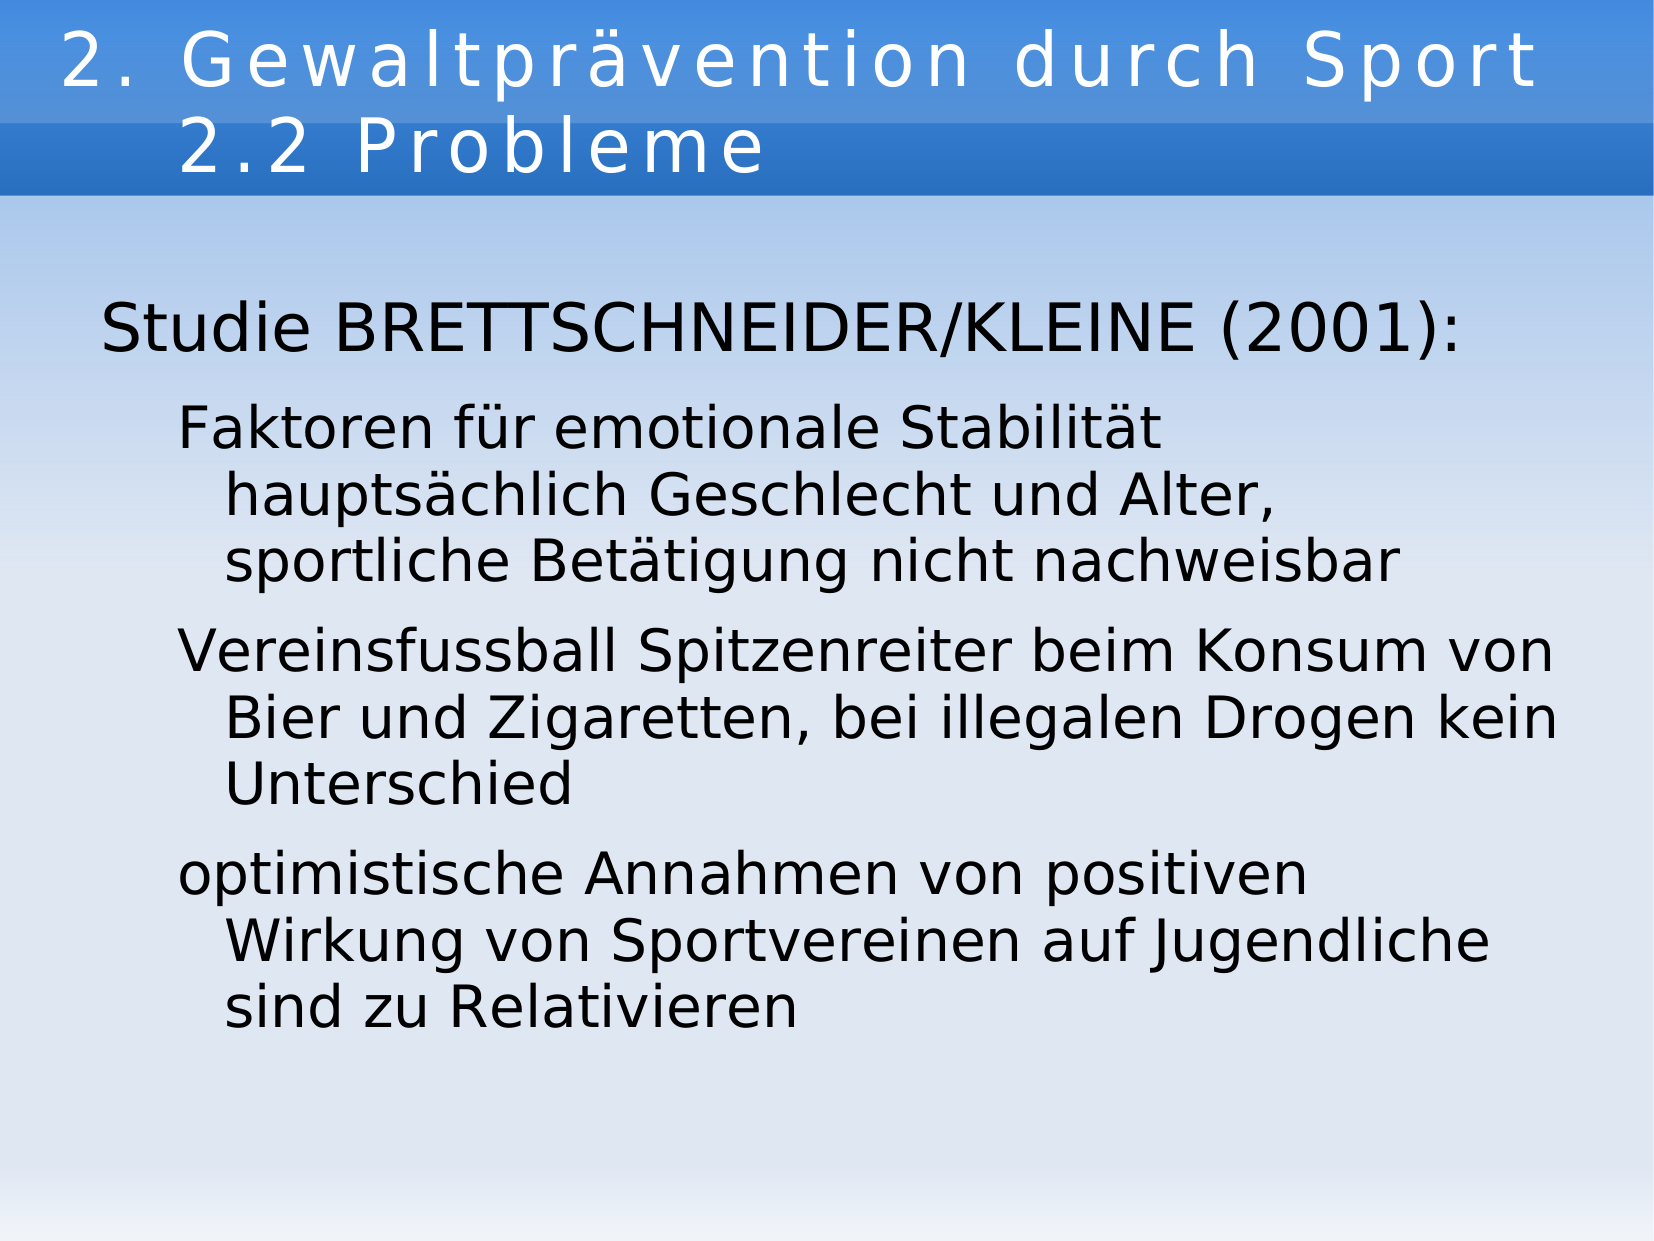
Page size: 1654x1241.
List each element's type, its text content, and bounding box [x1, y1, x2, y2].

title 2. Gewaltprävention durch Sport 2.2 Probleme [59, 15, 1625, 192]
list Studie BRETTSCHNEIDER/KLEINE (2001): Faktoren für emotionale Stabilität hauptsächlich Geschlecht und Alter, sportliche Betätigung nicht nachweisbar Vereinsfussball Spitzenreiter beim Konsum von Bier und Zigaretten, bei illegalen Drogen kein Unterschied optimistische Annahmen von positiven Wirkung von Sportvereinen auf Jugendliche sind zu Relativieren [82, 290, 1571, 1109]
picture [0, 0, 1654, 1241]
